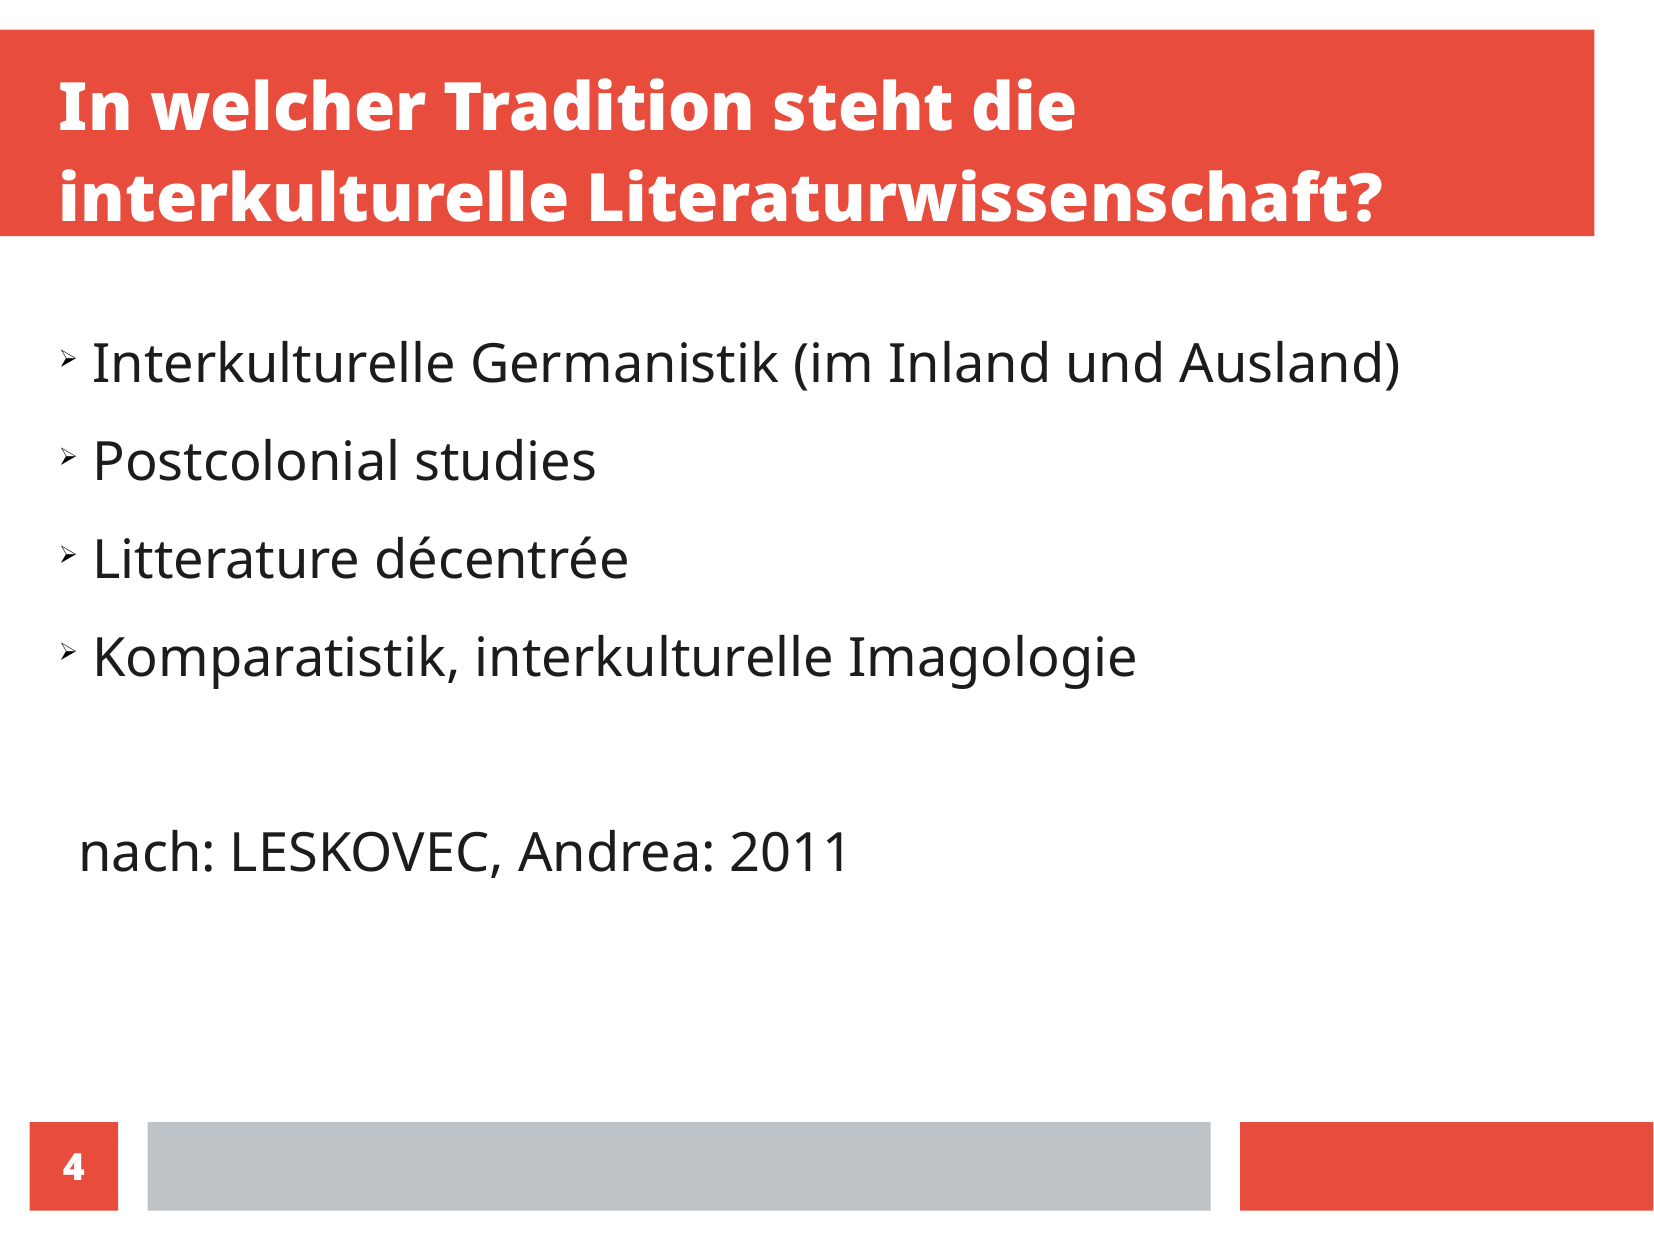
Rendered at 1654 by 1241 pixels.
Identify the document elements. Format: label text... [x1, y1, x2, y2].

title In welcher Tradition steht die interkulturelle Literaturwissenschaft? [59, 59, 1595, 207]
list Interkulturelle Germanistik (im Inland und Ausland) Postcolonial studies Litterature décentrée Komparatistik, interkulturelle Imagologie nach: LESKOVEC, Andrea: 2011 [59, 324, 1565, 1093]
